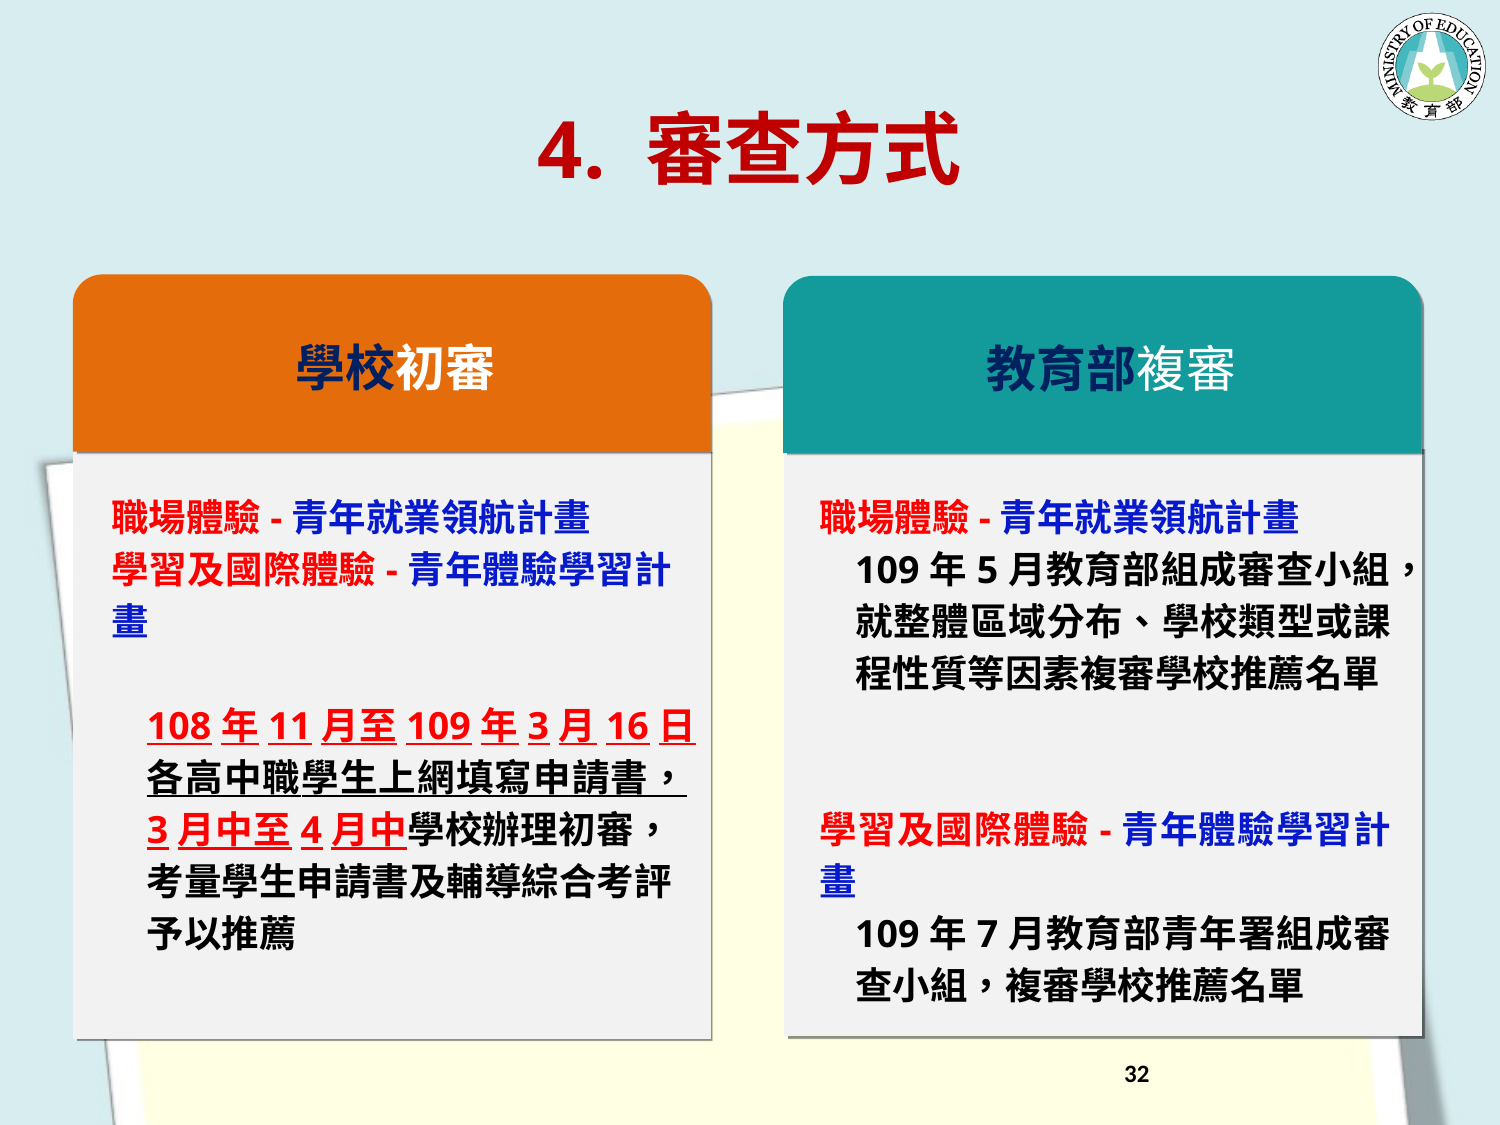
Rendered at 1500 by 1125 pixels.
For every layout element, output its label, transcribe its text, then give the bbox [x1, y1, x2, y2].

text_box 32 [1109, 1042, 1460, 1103]
text_box 學校初審 [130, 323, 661, 404]
picture [1374, 10, 1488, 123]
text_box [783, 275, 1422, 1036]
text_box 4. 審查方式 [0, 92, 1500, 181]
text_box [72, 274, 711, 1039]
text_box 職場體驗-青年就業領航計畫 學習及國際體驗-青年體驗學習計畫 108年11月至109年3月16日各高中職學生上網填寫申請書，3月中至4月中學校辦理初審，考量學生申請書及輔導綜合考評予以推薦 [84, 479, 700, 1039]
text_box 教育部複審 [845, 324, 1377, 405]
text_box 職場體驗-青年就業領航計畫 109年5月教育部組成審查小組，就整體區域分布、學校類型或課程性質等因素複審學校推薦名單 學習及國際體驗-青年體驗學習計畫 109年7月教育部青年署組成審查小組，複審學校推薦名單 [797, 479, 1414, 1039]
